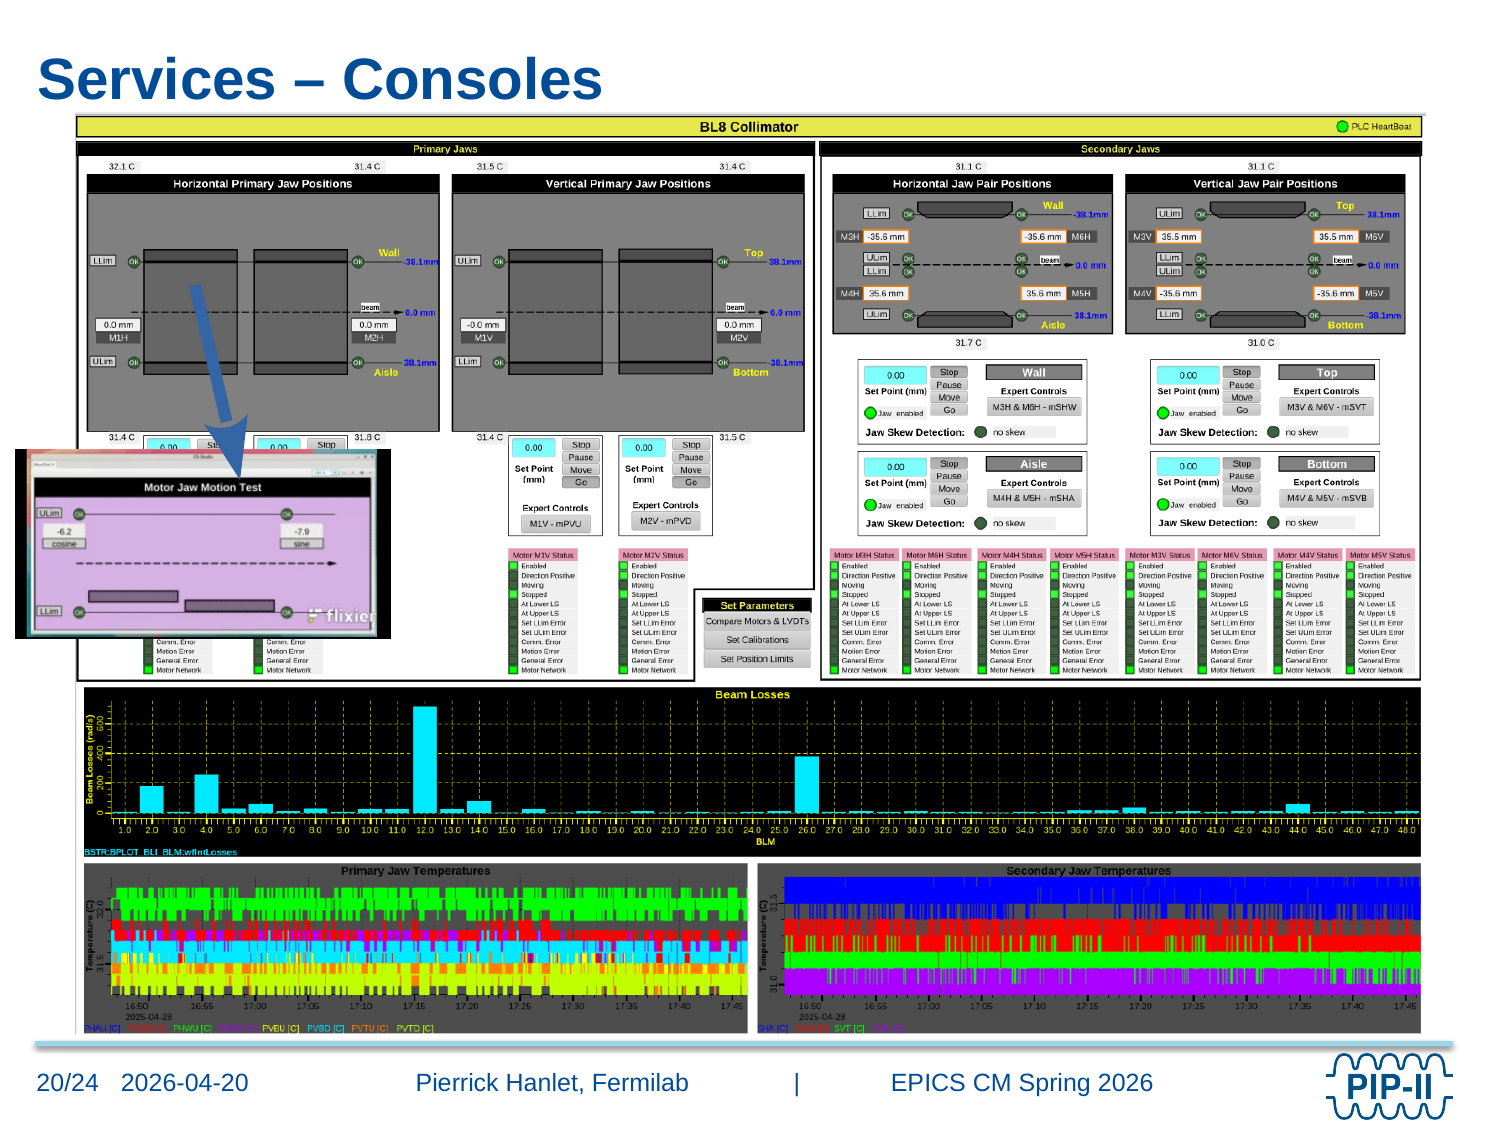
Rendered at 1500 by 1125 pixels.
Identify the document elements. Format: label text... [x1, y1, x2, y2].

slide_number <number>/24 [36, 1066, 105, 1106]
slide_number 2026-04-20 [120, 1066, 276, 1107]
picture [1326, 1053, 1453, 1120]
footer Pierrick Hanlet, Fermilab | EPICS CM Spring 2026 [293, 1066, 1279, 1107]
title Services – Consoles [37, 41, 1463, 112]
picture [15, 112, 1426, 1034]
